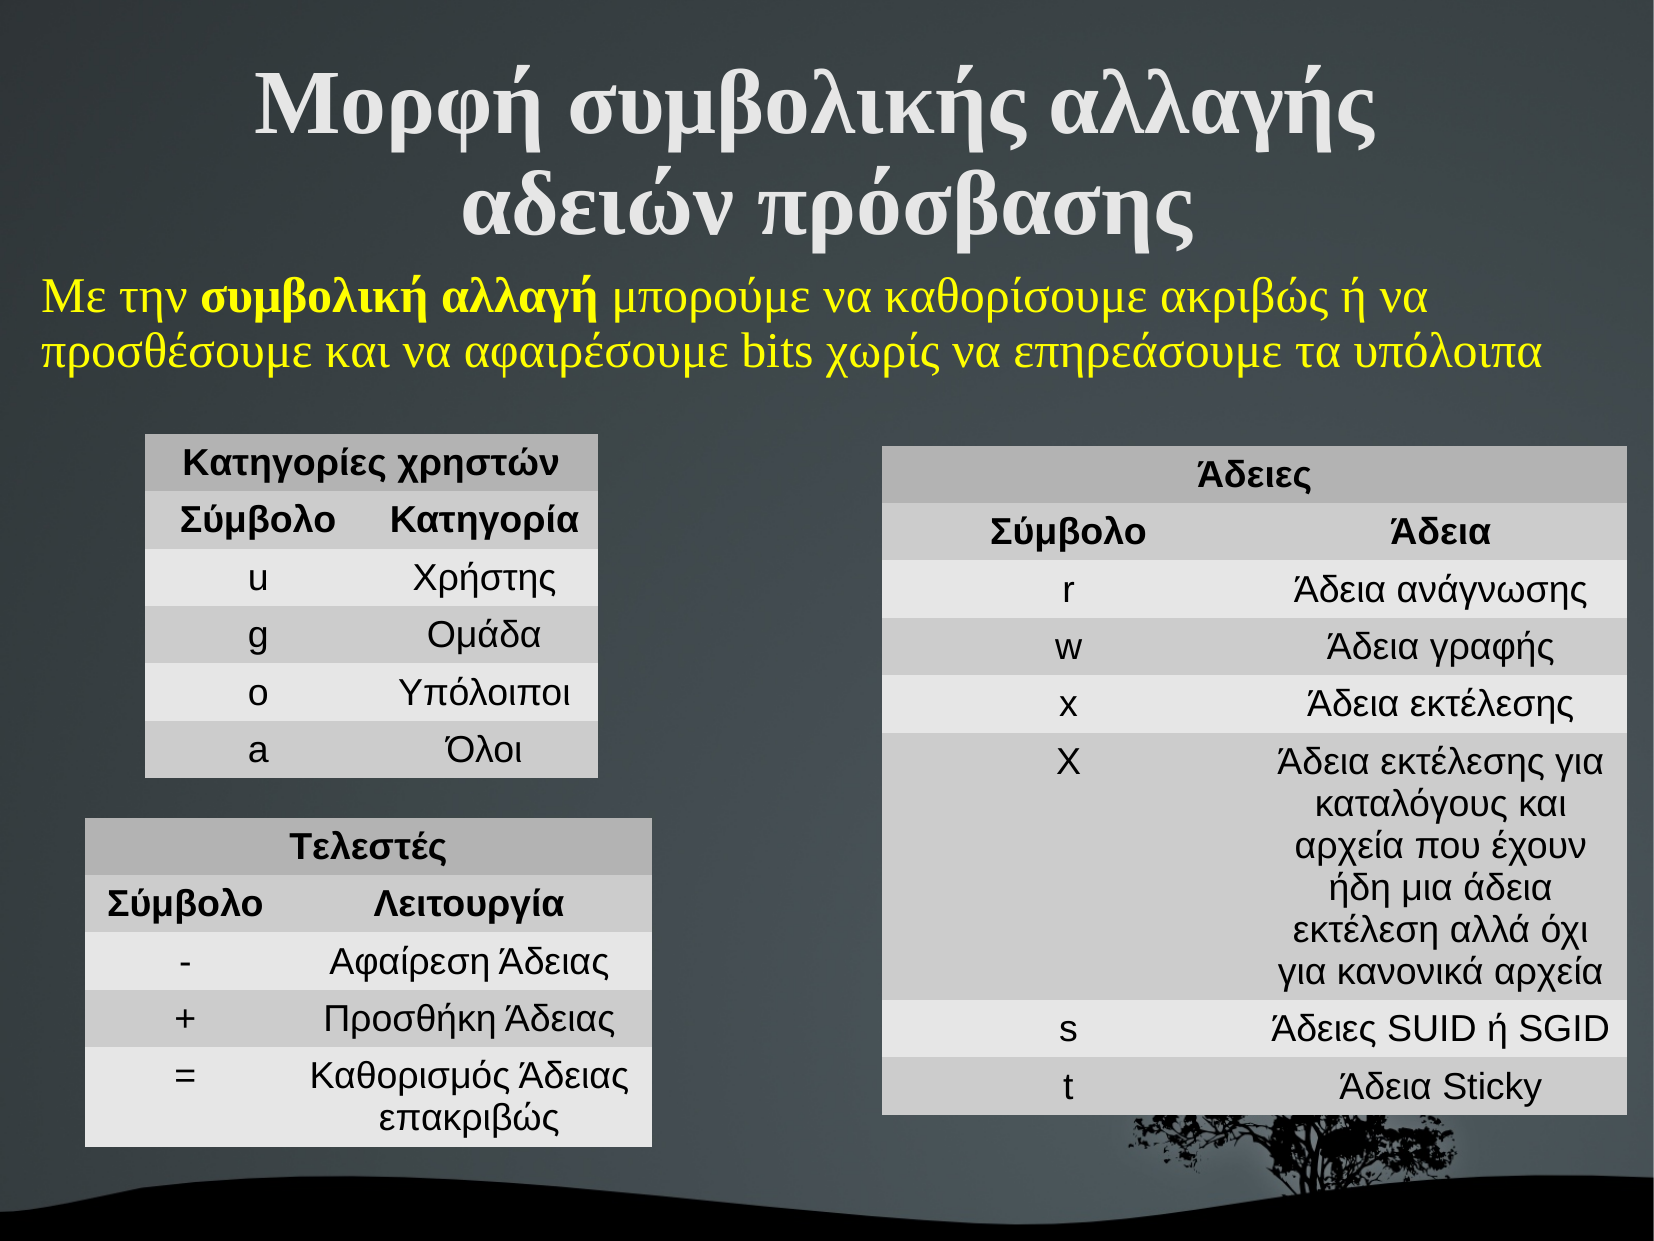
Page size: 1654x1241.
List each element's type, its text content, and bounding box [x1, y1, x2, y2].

table_cell s [882, 1000, 1255, 1057]
table_cell Άδεια εκτέλεσης για καταλόγους και αρχεία που έχουν ήδη μια άδεια εκτέλεση αλλά όχι για κανονικά αρχεία [1255, 733, 1627, 1000]
table_cell u [145, 549, 371, 606]
table_cell X [882, 733, 1255, 1000]
table_cell Όλοι [371, 721, 598, 778]
text_box Με την συμβολική αλλαγή μπορούμε να καθορίσουμε ακριβώς ή να προσθέσουμε και να αφαιρέσουμε bits χωρίς να επηρεάσουμε τα υπόλοιπα [40, 267, 1616, 511]
table_cell Ομάδα [371, 606, 598, 663]
title Μορφή συμβολικής αλλαγής αδειών πρόσβασης [82, 33, 1571, 267]
table_cell g [145, 606, 371, 663]
picture [0, 0, 1654, 1241]
table_cell + [85, 990, 286, 1047]
table_cell Άδεια γραφής [1255, 618, 1627, 675]
table_cell Υπόλοιποι [371, 663, 598, 721]
table_cell Άδεια [1255, 503, 1627, 560]
table_cell Λειτουργία [286, 875, 652, 932]
table_cell o [145, 663, 371, 721]
table_cell t [882, 1057, 1255, 1115]
table_cell Σύμβολο [255, 511, 264, 529]
table_cell Σύμβολο [85, 875, 286, 932]
table_cell r [882, 560, 1255, 618]
table_cell Άδεια ανάγνωσης [1255, 560, 1627, 618]
table_cell a [145, 721, 371, 778]
table_cell Σύμβολο [882, 511, 1255, 560]
table_cell = [85, 1047, 286, 1147]
table_cell Χρήστης [371, 549, 598, 606]
table_cell w [882, 618, 1255, 675]
table_cell Καθορισμός Άδειας επακριβώς [286, 1047, 652, 1147]
table_cell Σύμβολο [145, 511, 371, 549]
table_cell - [85, 932, 286, 990]
table_cell Αφαίρεση Άδειας [286, 932, 652, 990]
table_cell x [882, 675, 1255, 733]
table_cell Άδειες SUID ή SGID [1255, 1000, 1627, 1057]
table_header Άδειες [1616, 446, 1627, 503]
table_header Τελεστές [85, 818, 652, 875]
table_cell Άδεια Sticky [1255, 1057, 1627, 1115]
table_cell Κατηγορία [371, 511, 598, 549]
table_cell Άδεια εκτέλεσης [1255, 675, 1627, 733]
table_cell Προσθήκη Άδειας [286, 990, 652, 1047]
